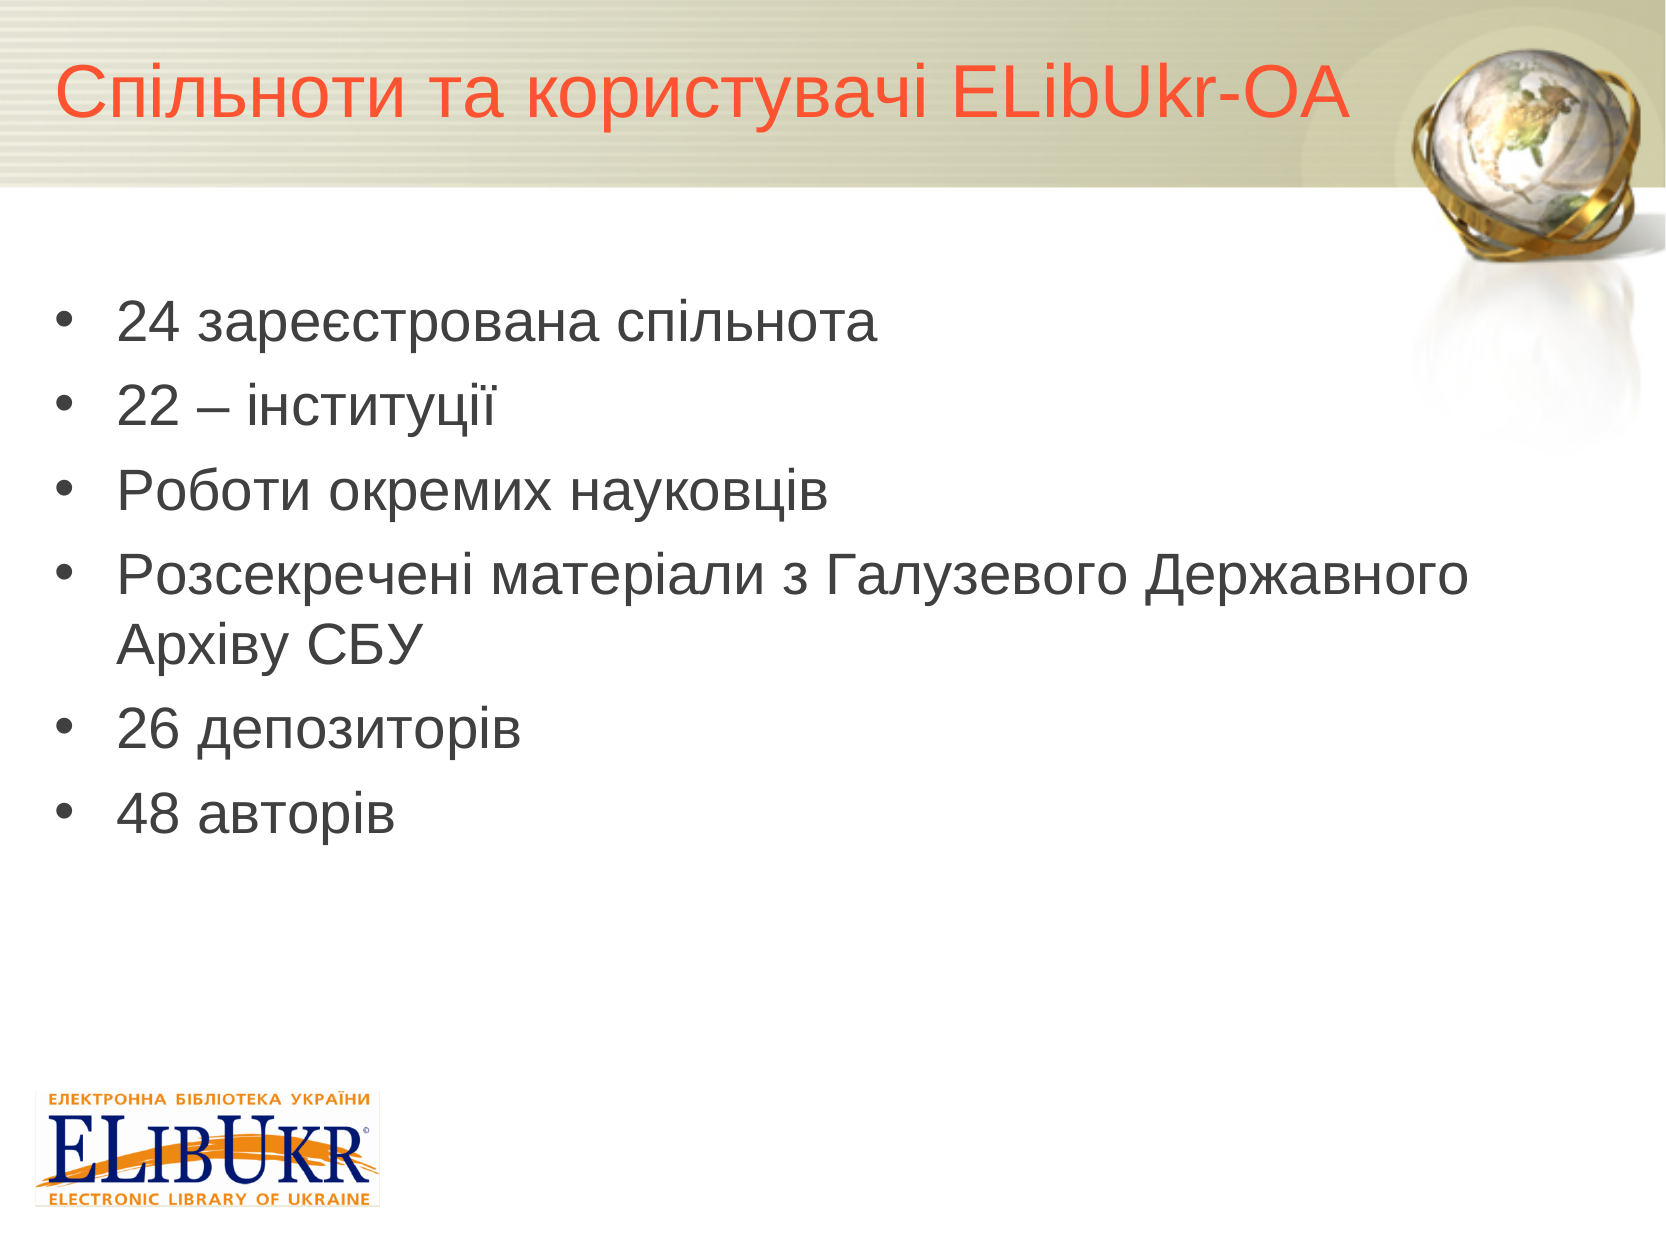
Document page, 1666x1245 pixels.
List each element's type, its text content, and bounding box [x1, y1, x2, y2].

list 24 зареєстрована спільнота 22 – інституції Роботи окремих науковців Розсекречені матеріали з Галузевого Державного Архіву СБУ 26 депозиторів 48 авторів [37, 274, 1626, 1113]
title Спільноти та користувачі ELibUkr-OA [37, 12, 1607, 163]
picture [0, 0, 1666, 1245]
